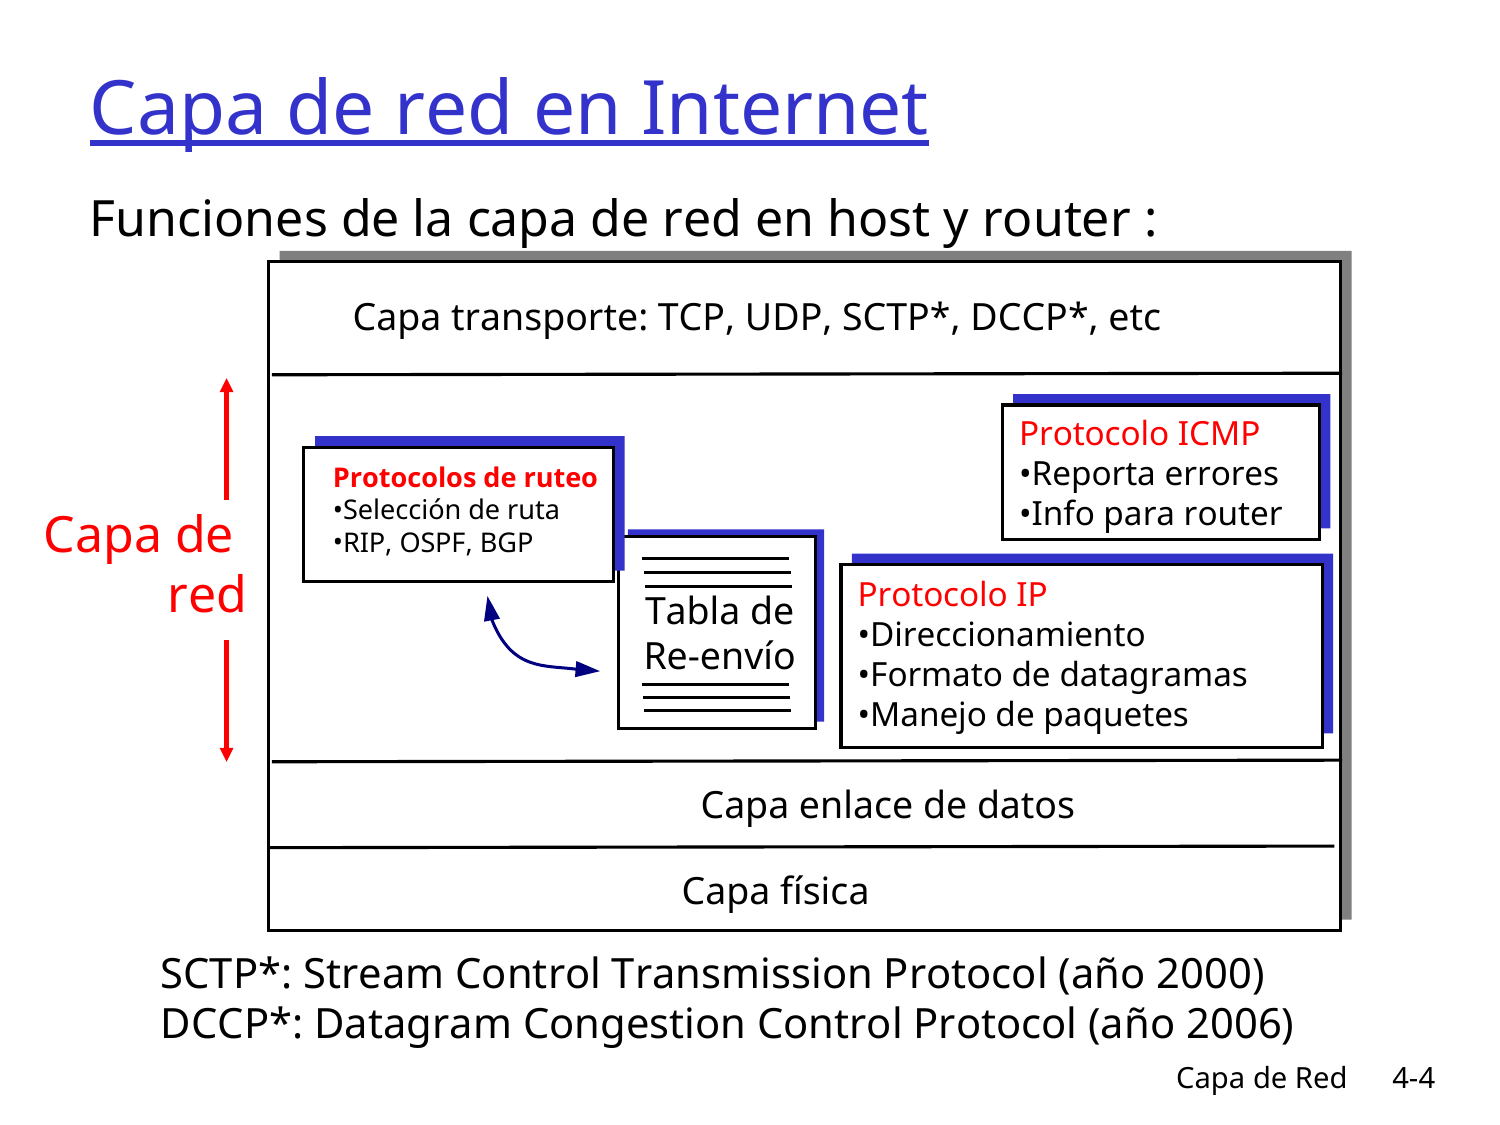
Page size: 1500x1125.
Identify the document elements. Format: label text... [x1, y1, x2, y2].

text_box SCTP*: Stream Control Transmission Protocol (año 2000) DCCP*: Datagram Congestion Control Protocol (año 2006) [145, 939, 1384, 1055]
text_box Protocolo ICMP Reporta errores Info para router [1004, 404, 1317, 540]
text_box [303, 436, 625, 582]
text_box Capa de red [28, 494, 262, 630]
text_box Protocolo IP Direccionamiento Formato de datagramas Manejo de paquetes [843, 565, 1264, 742]
text_box Capa física [666, 859, 885, 920]
title Capa de red en Internet [75, 15, 1463, 175]
text_box Capa enlace de datos [685, 773, 1091, 834]
text_box [841, 553, 1334, 748]
text_box Capa transporte: TCP, UDP, SCTP*, DCCP*, etc [337, 285, 1177, 347]
text_box [1013, 394, 1331, 540]
list Funciones de la capa de red en host y router : [75, 175, 1463, 1009]
text_box Protocolos de ruteo Selección de ruta RIP, OSPF, BGP [318, 452, 614, 566]
